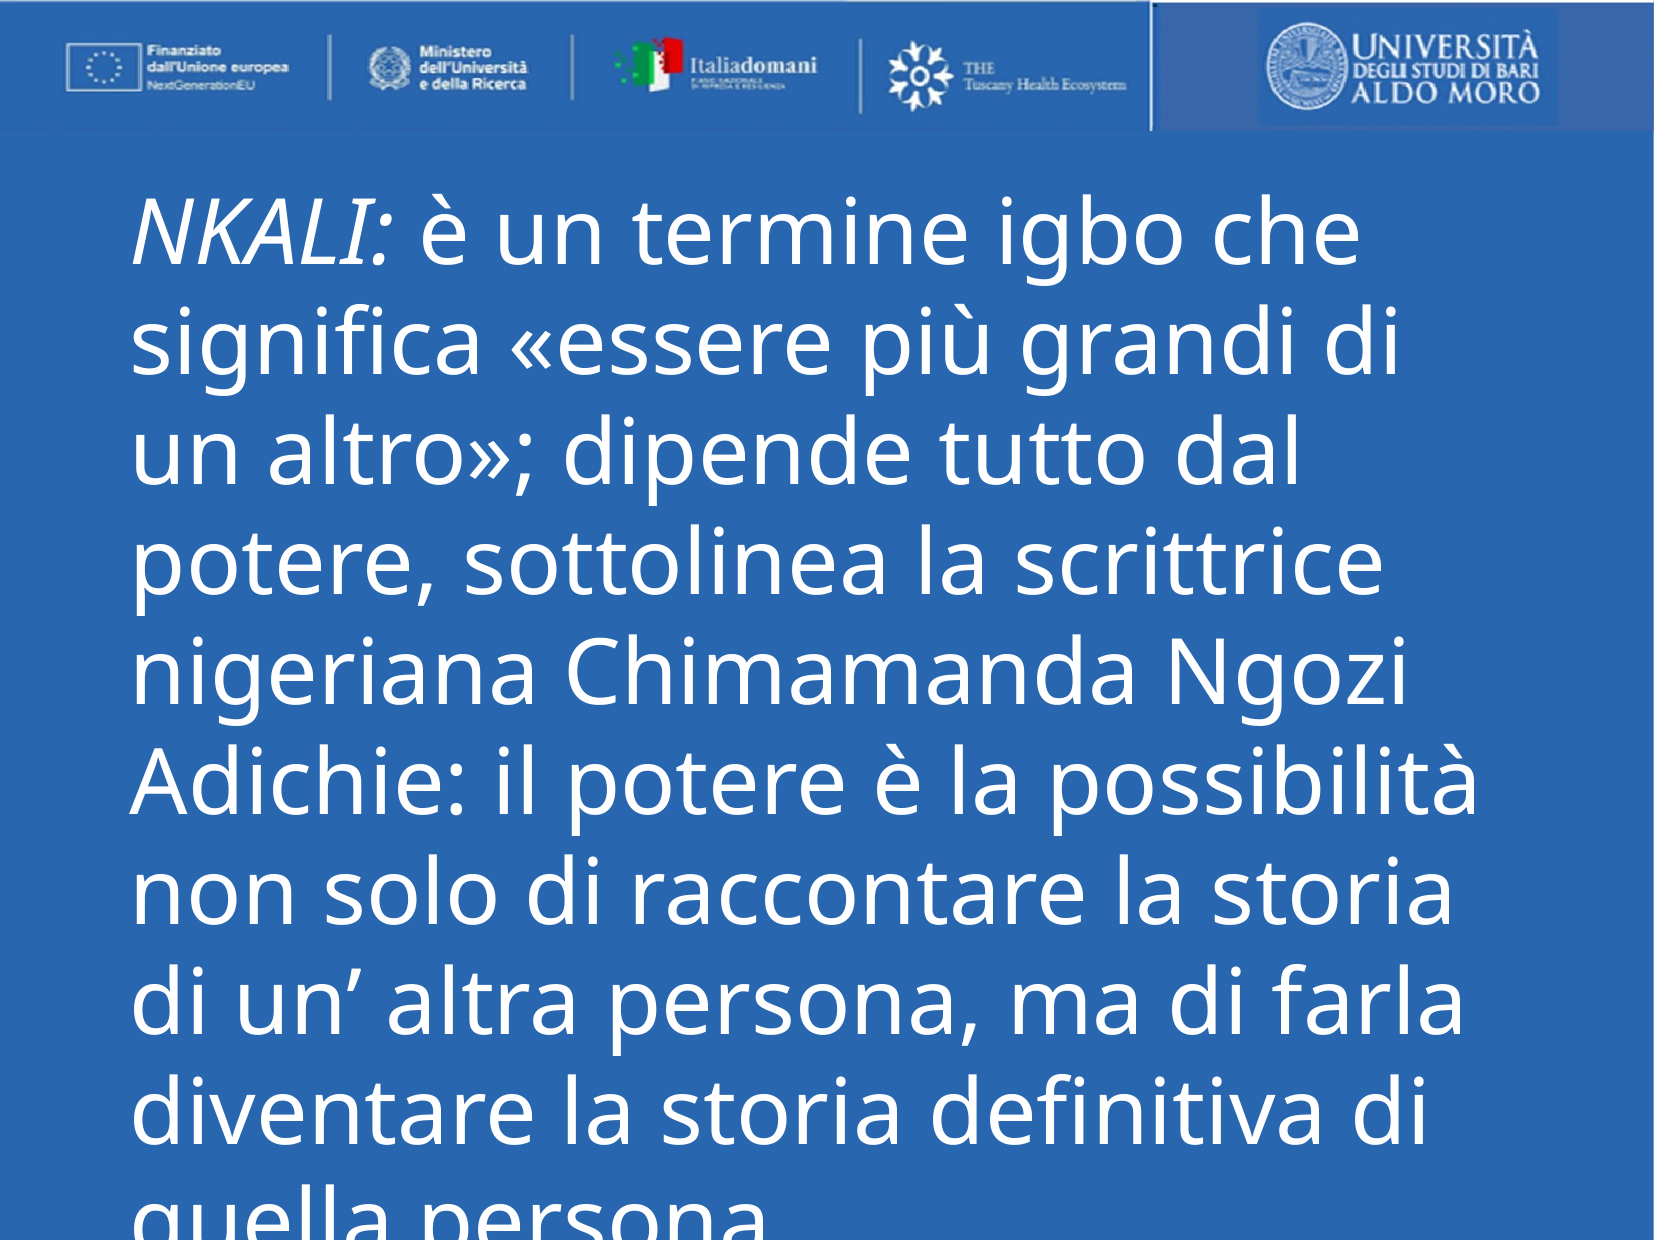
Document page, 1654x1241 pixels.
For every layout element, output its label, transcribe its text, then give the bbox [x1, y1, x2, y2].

subtitle NKALI: è un termine igbo che significa «essere più grandi di un altro»; dipende tutto dal potere, sottolinea la scrittrice nigeriana Chimamanda Ngozi Adichie: il potere è la possibilità non solo di raccontare la storia di un’ altra persona, ma di farla diventare la storia definitiva di quella persona. [115, 165, 1539, 904]
picture [0, 0, 1654, 132]
